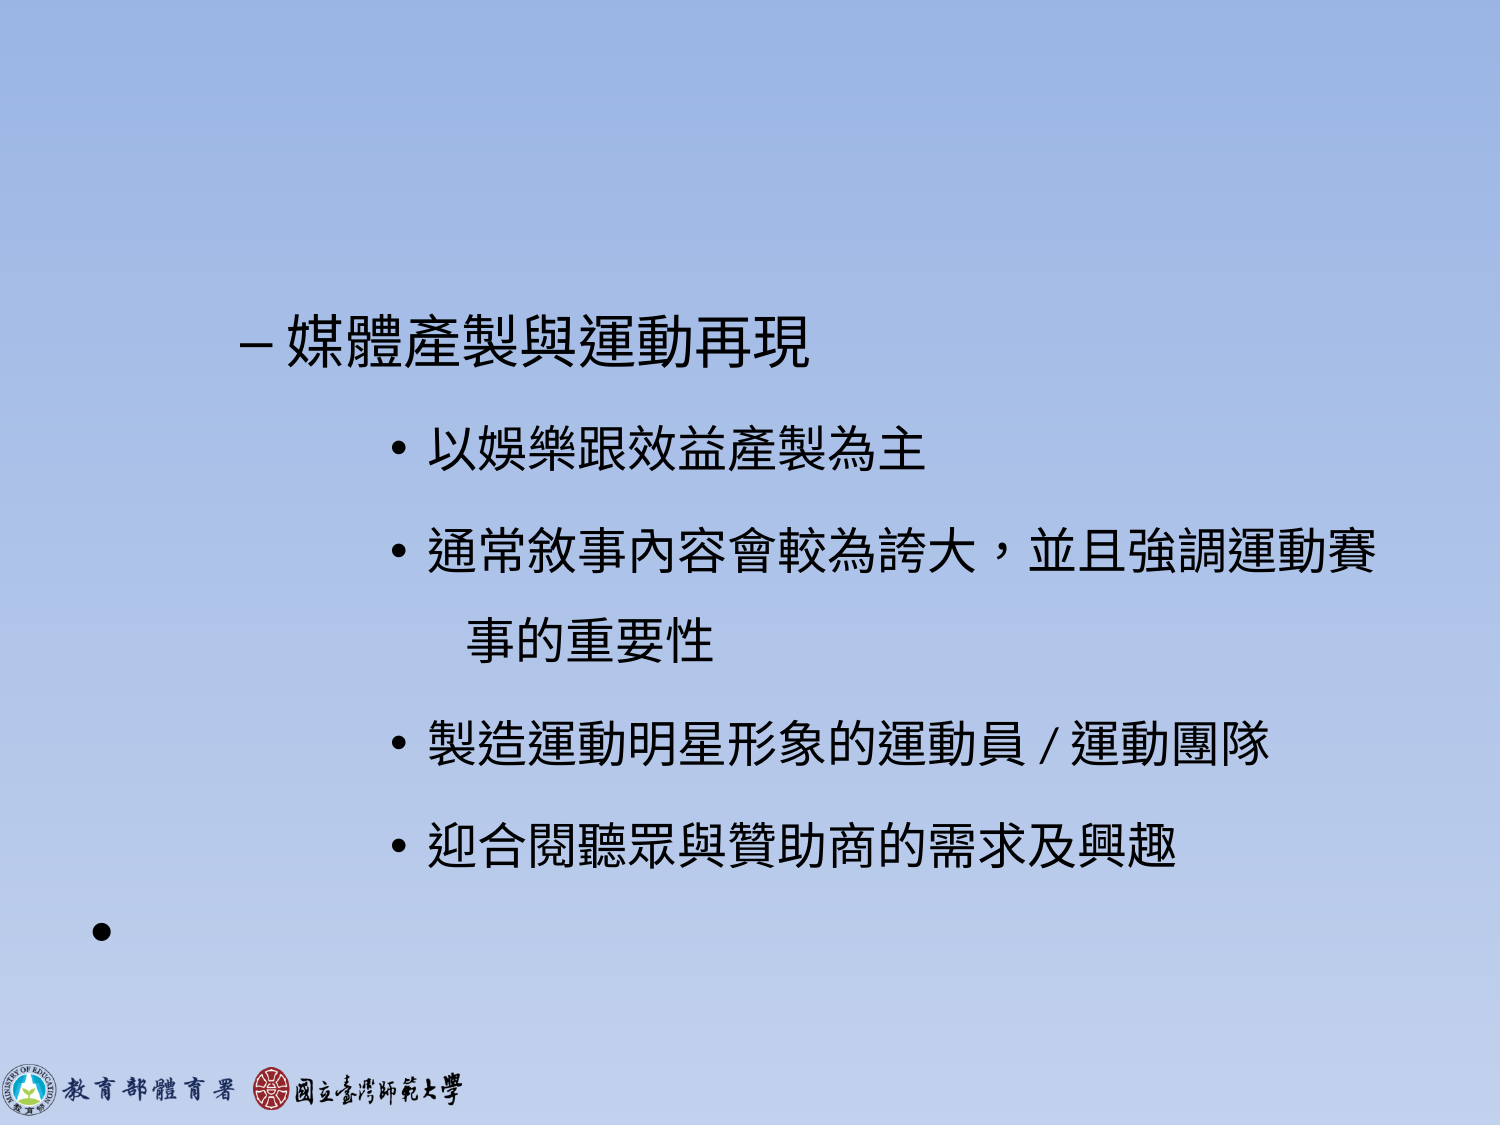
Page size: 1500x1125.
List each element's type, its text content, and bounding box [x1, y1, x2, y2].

list 媒體產製與運動再現 以娛樂跟效益產製為主 通常敘事內容會較為誇大，並且強調運動賽事的重要性 製造運動明星形象的運動員/運動團隊 迎合閱聽眾與贊助商的需求及興趣 [75, 262, 1426, 1005]
